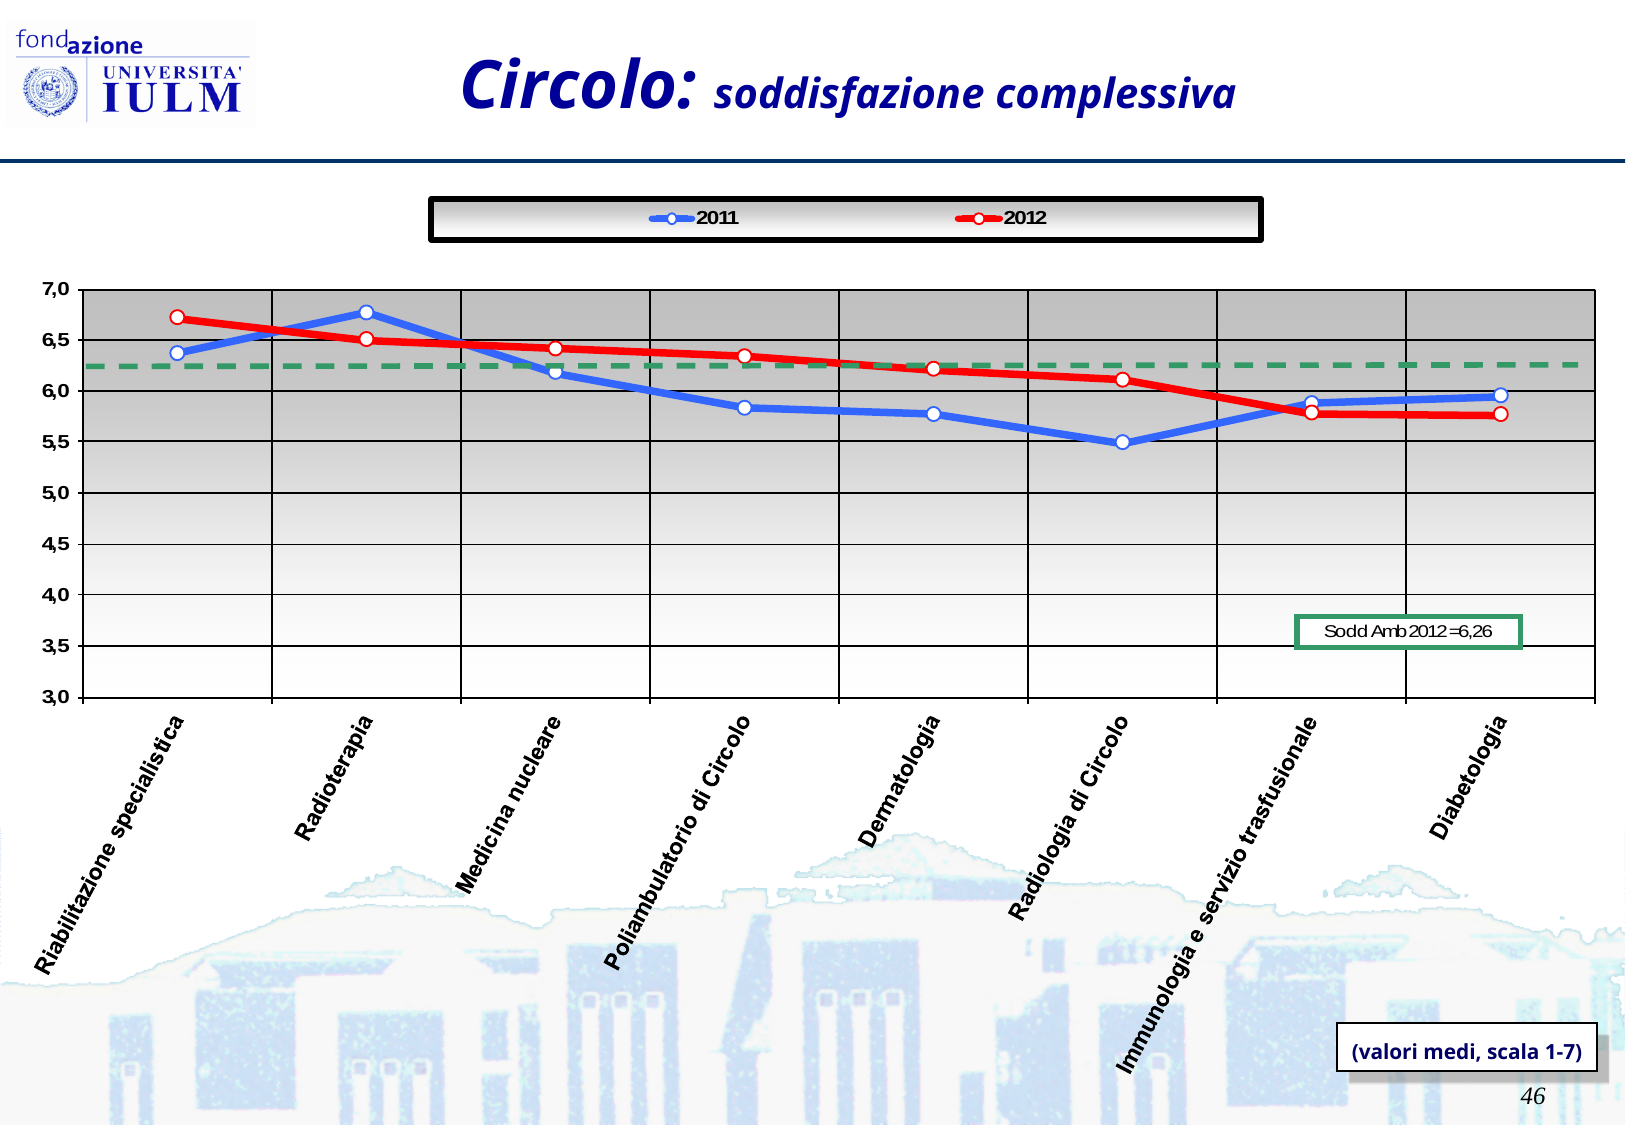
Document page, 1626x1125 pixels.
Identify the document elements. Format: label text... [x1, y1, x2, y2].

picture [5, 19, 256, 127]
text_box Circolo: soddisfazione complessiva [304, 18, 1392, 144]
text_box (valori medi, scala 1-7) [1337, 1023, 1597, 1072]
picture [25, 151, 1600, 1125]
